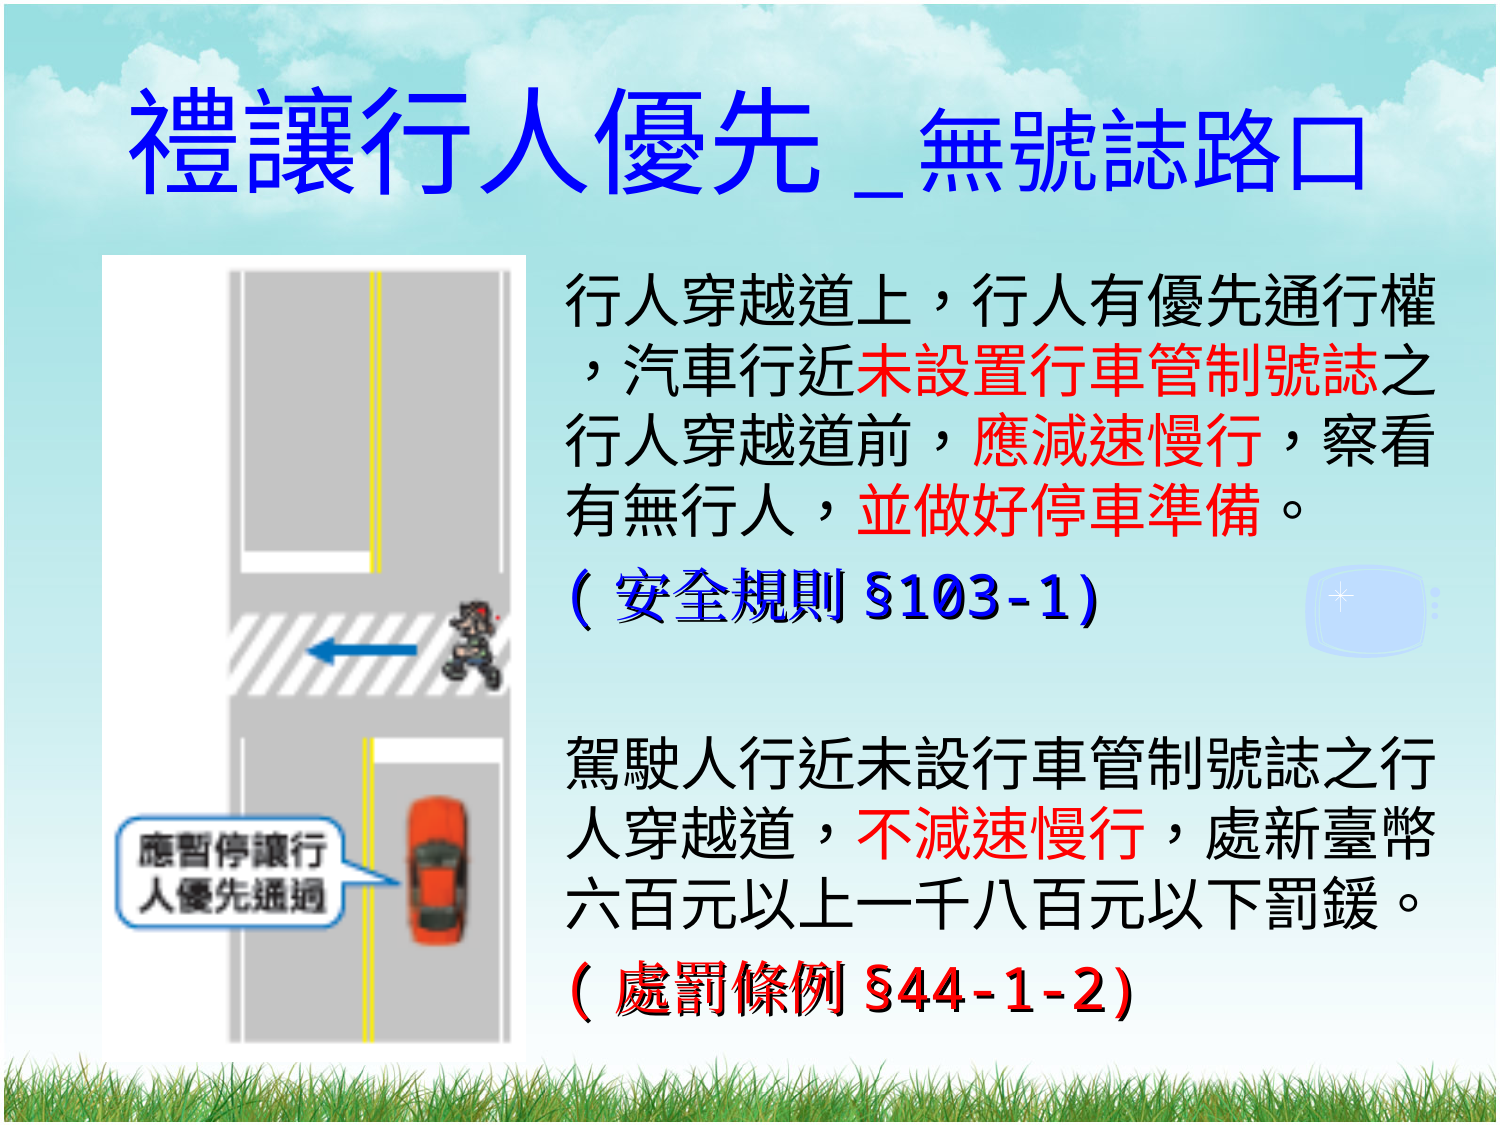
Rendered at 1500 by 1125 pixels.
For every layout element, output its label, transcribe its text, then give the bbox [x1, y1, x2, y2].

picture [0, 0, 1500, 1125]
title 禮讓行人優先_無號誌路口 [75, 45, 1426, 233]
list 行人穿越道上，行人有優先通行權，汽車行近未設置行車管制號誌之行人穿越道前，應減速慢行，察看有無行人，並做好停車準備。 (安全規則§103-1) 駕駛人行近未設行車管制號誌之行人穿越道，不減速慢行，處新臺幣六百元以上一千八百元以下罰鍰。 (處罰條例§44-1-2) [549, 256, 1471, 1047]
